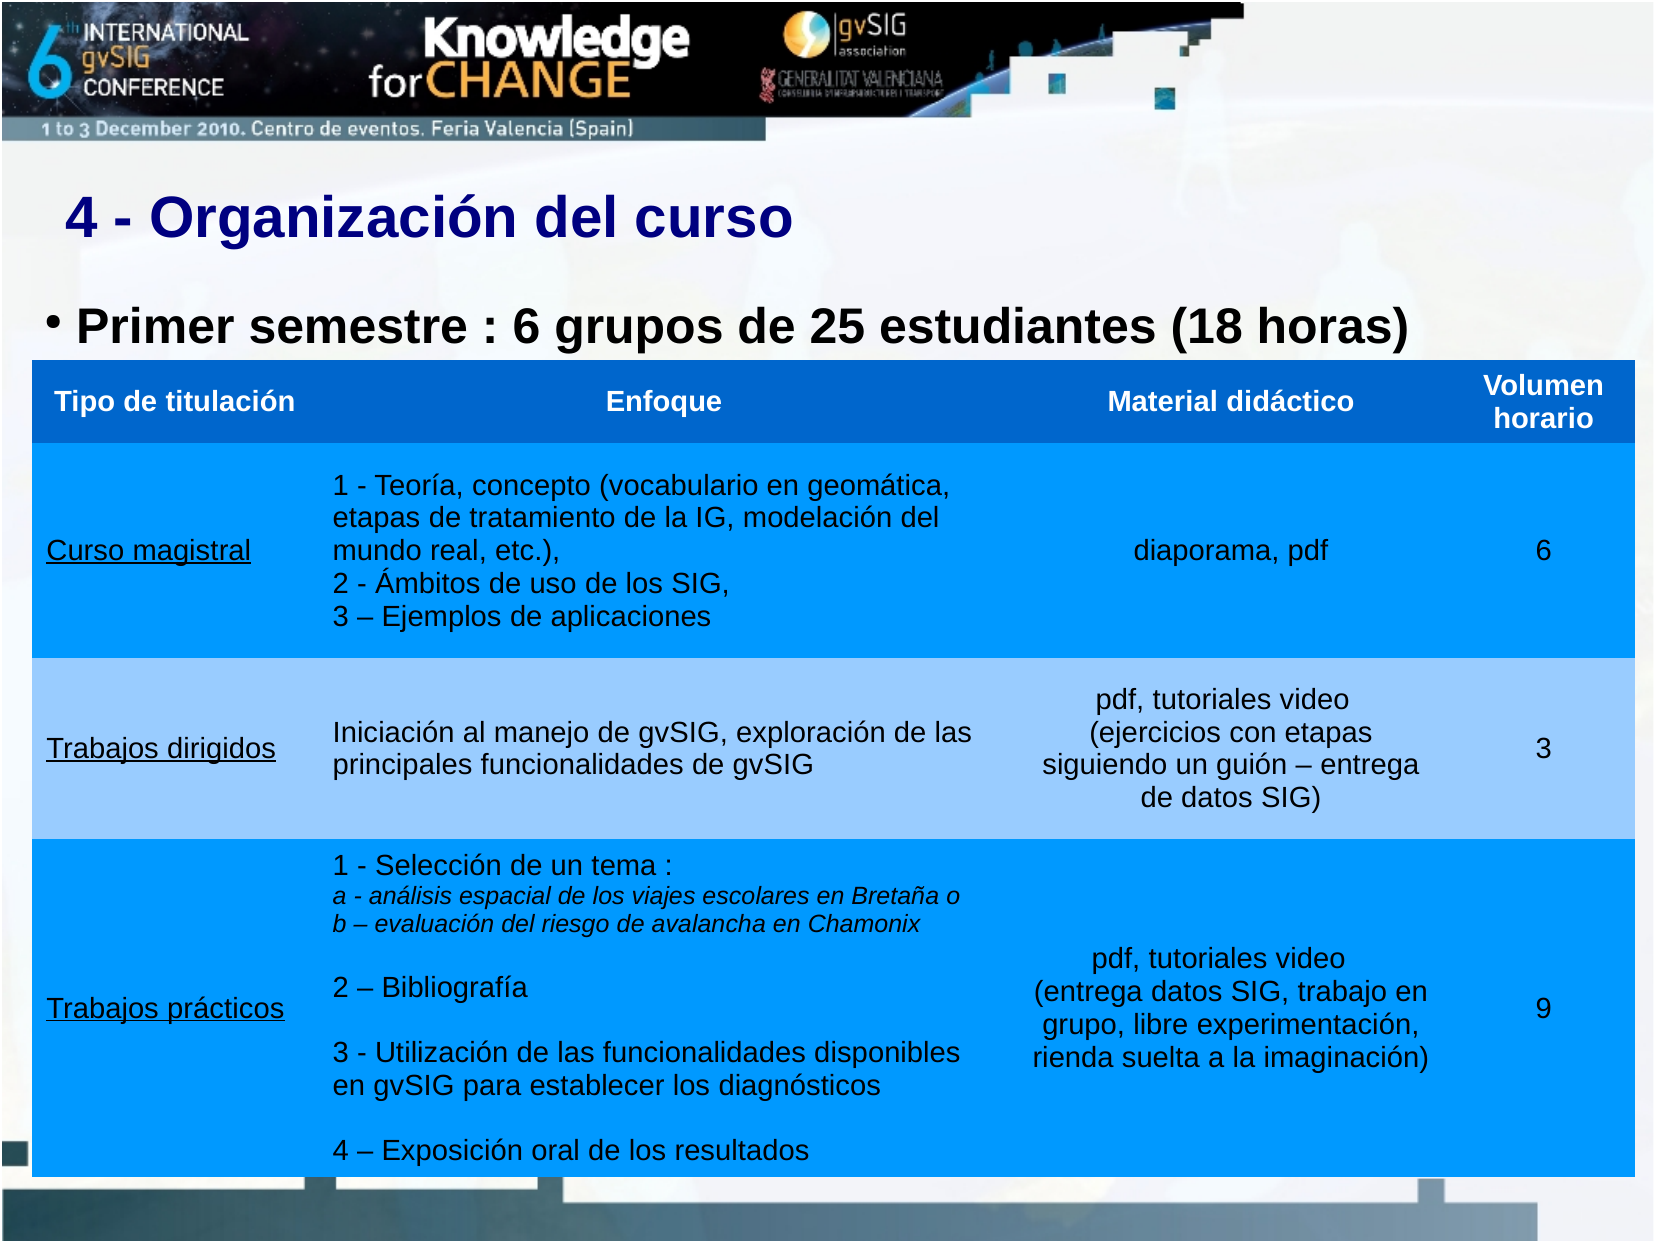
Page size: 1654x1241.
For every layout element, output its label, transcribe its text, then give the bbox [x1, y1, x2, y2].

table_cell 6 [1452, 443, 1635, 658]
table_cell pdf, tutoriales video (entrega datos SIG, trabajo en grupo, libre experimentación, rienda suelta a la imaginación) [1010, 839, 1452, 1177]
table_cell Trabajos dirigidos [32, 658, 318, 839]
table_header Material didáctico [1010, 360, 1452, 443]
table_header Enfoque [318, 360, 1010, 443]
table_header Tipo de titulación [32, 360, 318, 443]
table_cell Curso magistral [32, 443, 318, 658]
table_cell 1 - Teoría, concepto (vocabulario en geomática, etapas de tratamiento de la IG, modelación del mundo real, etc.), 2 - Ámbitos de uso de los SIG, 3 – Ejemplos de aplicaciones [318, 443, 1010, 658]
text_box 4 - Organización del curso Primer semestre : 6 grupos de 25 estudiantes (18 horas) [29, 177, 1625, 1004]
picture [2, 2, 1654, 1241]
table_cell pdf, tutoriales video (ejercicios con etapas siguiendo un guión – entrega de datos SIG) [1010, 658, 1452, 839]
table_header Volumen horario [1452, 360, 1635, 443]
table_cell Iniciación al manejo de gvSIG, exploración de las principales funcionalidades de gvSIG [318, 658, 1010, 839]
table_cell 3 [1452, 658, 1635, 839]
table_cell Trabajos prácticos [32, 839, 318, 1177]
table_cell 9 [1452, 839, 1635, 1177]
table_cell diaporama, pdf [1010, 443, 1452, 658]
table_cell 1 - Selección de un tema : a - análisis espacial de los viajes escolares en Bretaña o b – evaluación del riesgo de avalancha en Chamonix 2 – Bibliografía 3 - Utilización de las funcionalidades disponibles en gvSIG para establecer los diagnósticos 4 – Exposición oral de los resultados [318, 839, 1010, 1177]
